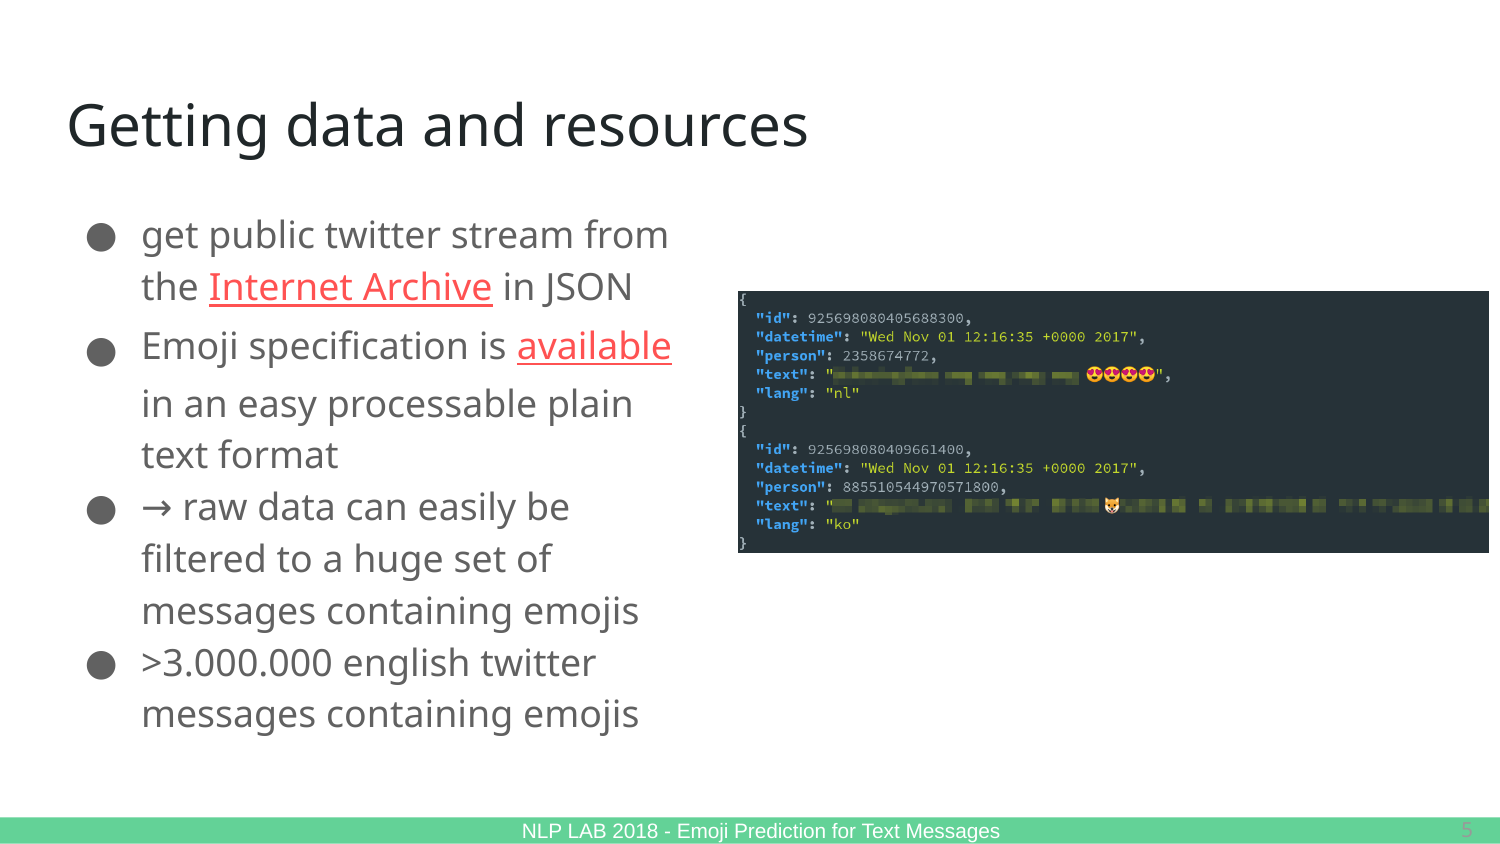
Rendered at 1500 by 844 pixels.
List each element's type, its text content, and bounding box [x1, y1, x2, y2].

slide_number <Foliennummer> [1397, 811, 1488, 844]
list get public twitter stream from the Internet Archive in JSON Emoji specification is available in an easy processable plain text format → raw data can easily be filtered to a huge set of messages containing emojis >3.000.000 english twitter messages containing emojis [51, 189, 708, 750]
title Getting data and resources [51, 72, 1449, 167]
picture [738, 291, 1489, 553]
